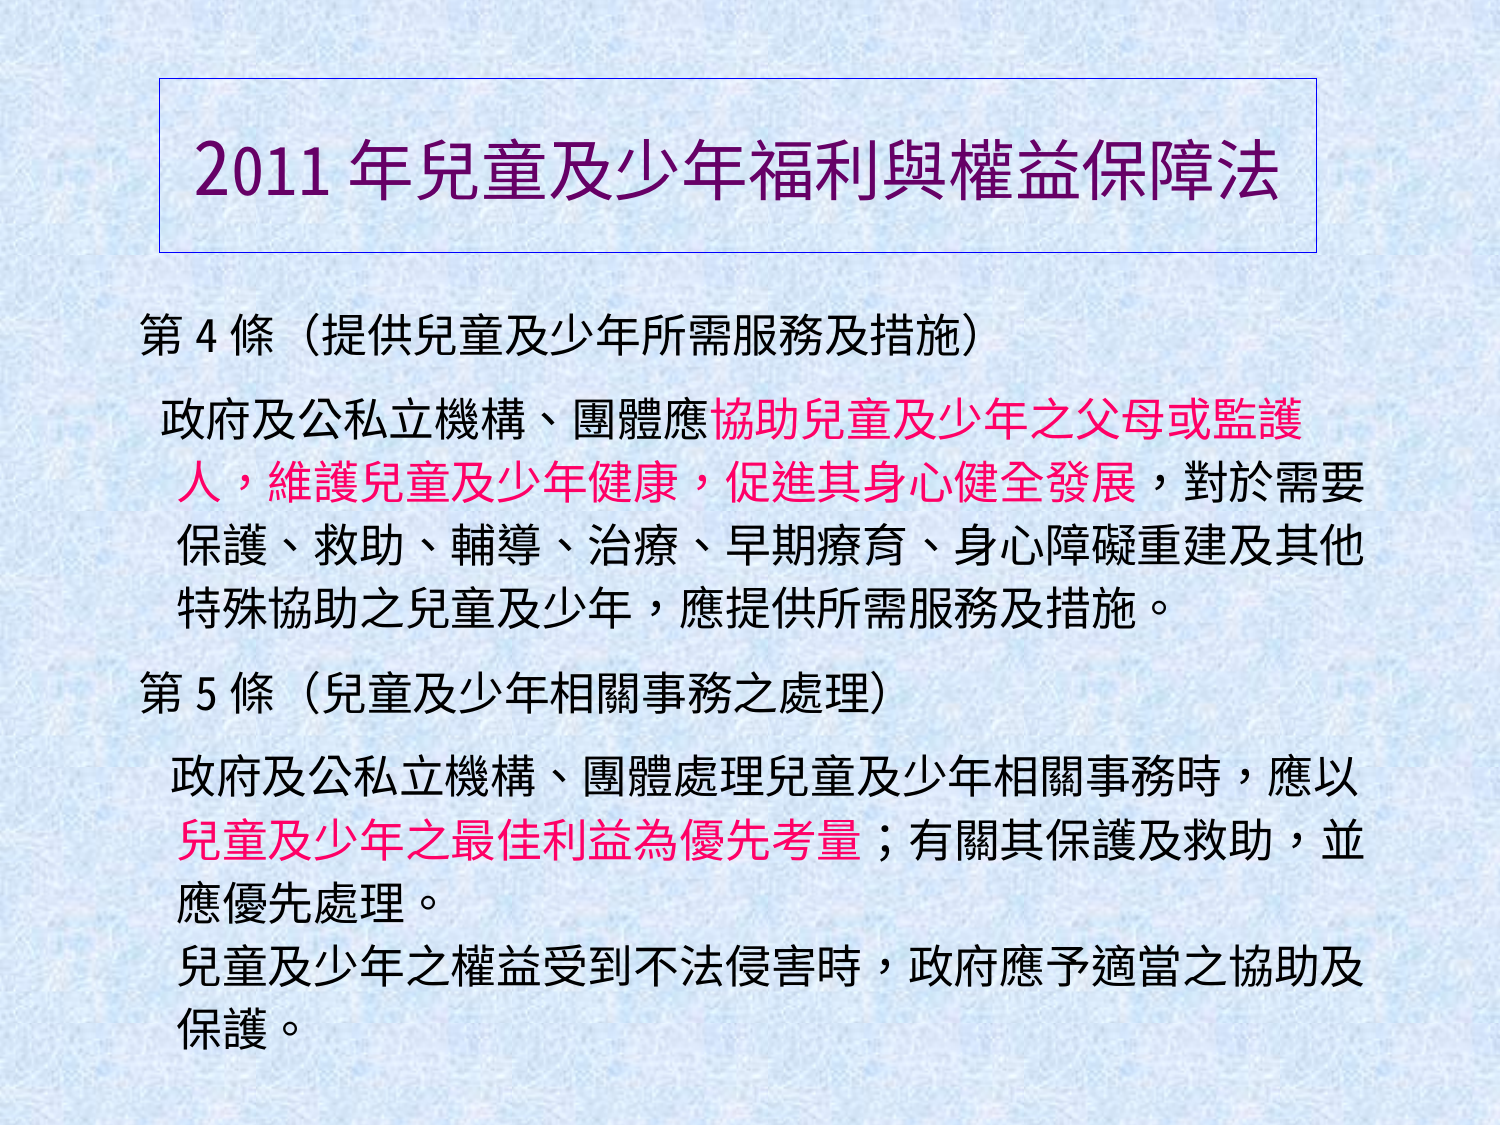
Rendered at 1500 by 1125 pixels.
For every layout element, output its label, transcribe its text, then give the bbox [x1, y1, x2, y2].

list 第4條（提供兒童及少年所需服務及措施） 政府及公私立機構、團體應協助兒童及少年之父母或監護人，維護兒童及少年健康，促進其身心健全發展，對於需要保護、救助、輔導、治療、早期療育、身心障礙重建及其他特殊協助之兒童及少年，應提供所需服務及措施。 第5條（兒童及少年相關事務之處理） 政府及公私立機構、團體處理兒童及少年相關事務時，應以兒童及少年之最佳利益為優先考量；有關其保護及救助，並應優先處理。 兒童及少年之權益受到不法侵害時，政府應予適當之協助及保護。 [123, 290, 1388, 1094]
title 2011年兒童及少年福利與權益保障法 [159, 78, 1317, 253]
picture [0, 0, 1500, 1125]
